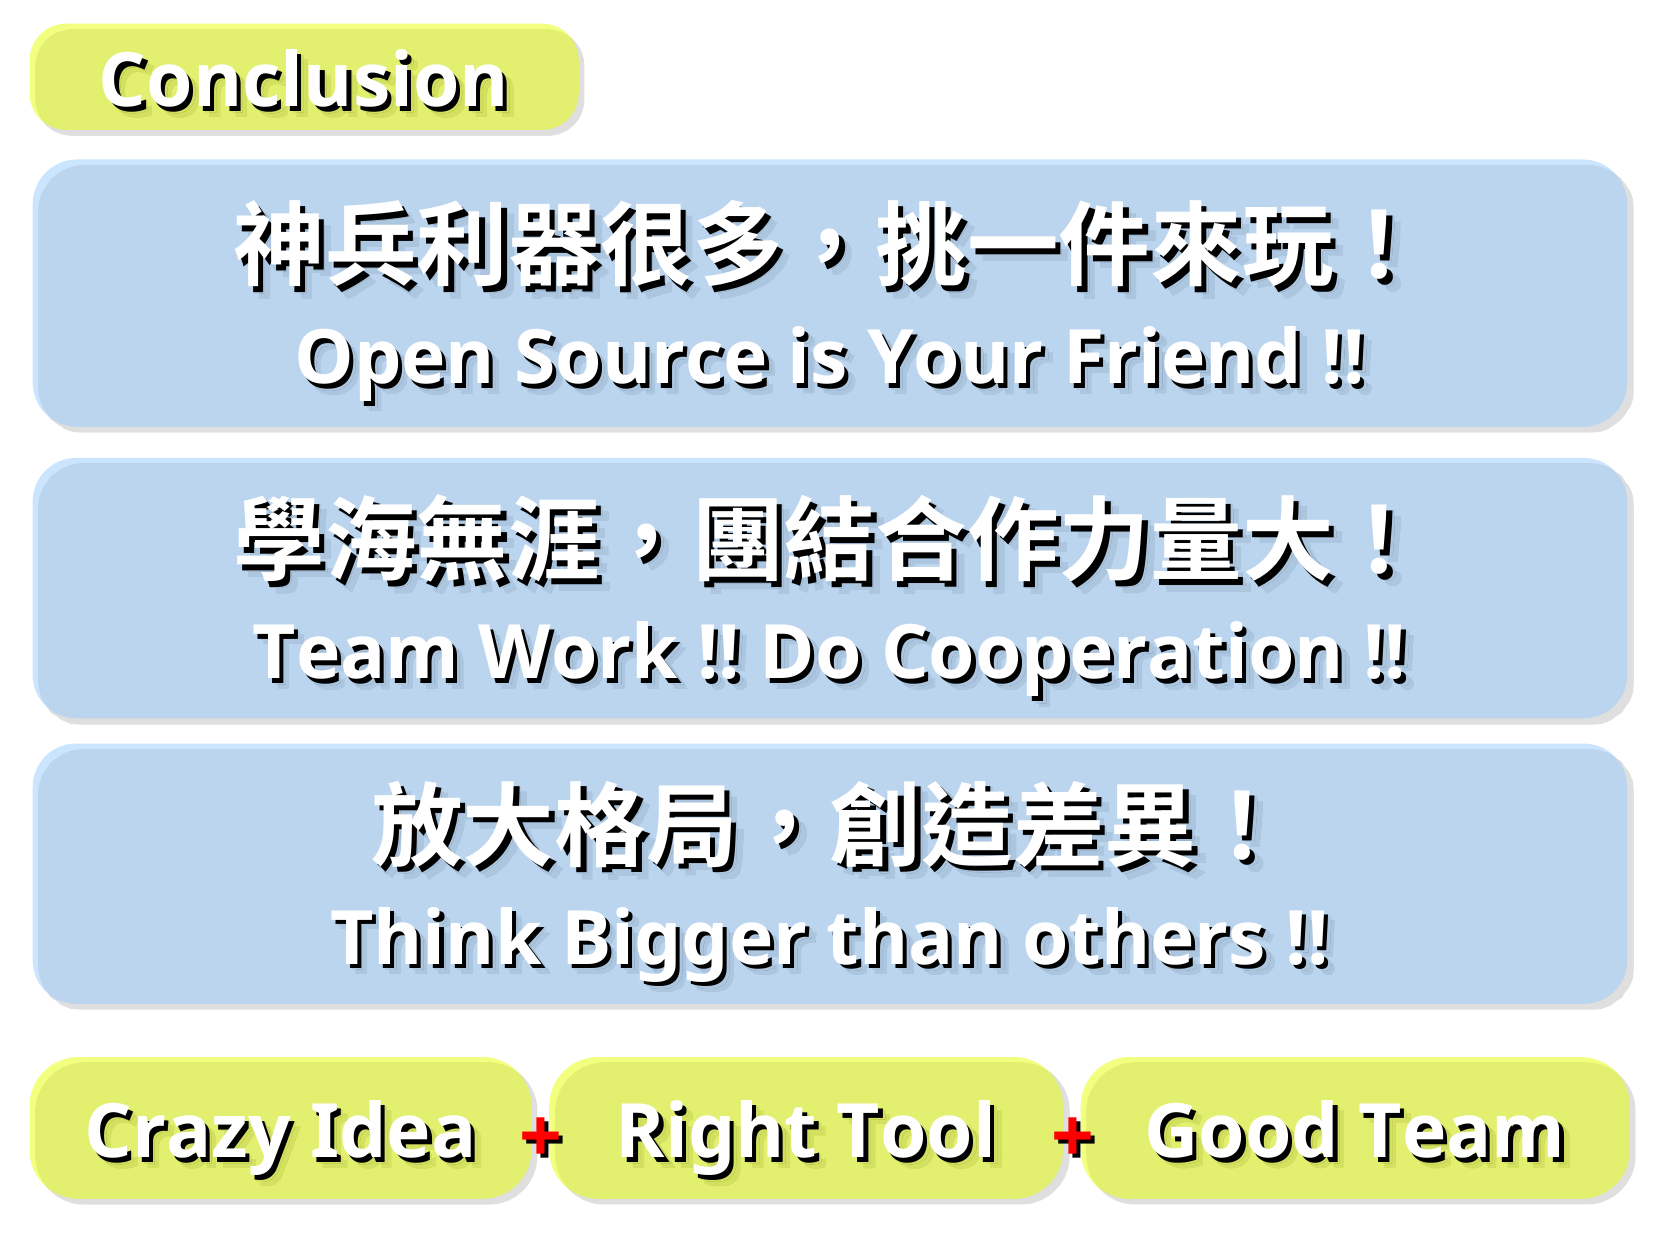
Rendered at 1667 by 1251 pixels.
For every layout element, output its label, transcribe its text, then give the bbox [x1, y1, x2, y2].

text_box 神兵利器很多，挑一件來玩！ Open Source is Your Friend !! [32, 159, 1628, 427]
text_box + [1017, 1080, 1129, 1186]
text_box Right Tool [556, 1057, 1056, 1199]
text_box 放大格局，創造差異！ Think Bigger than others !! [32, 743, 1628, 1004]
text_box Conclusion [29, 23, 579, 130]
text_box Good Team [1088, 1057, 1630, 1199]
text_box Crazy Idea [29, 1057, 525, 1199]
text_box 學海無涯，團結合作力量大！ Team Work !! Do Cooperation !! [32, 457, 1628, 719]
text_box + [485, 1080, 597, 1186]
